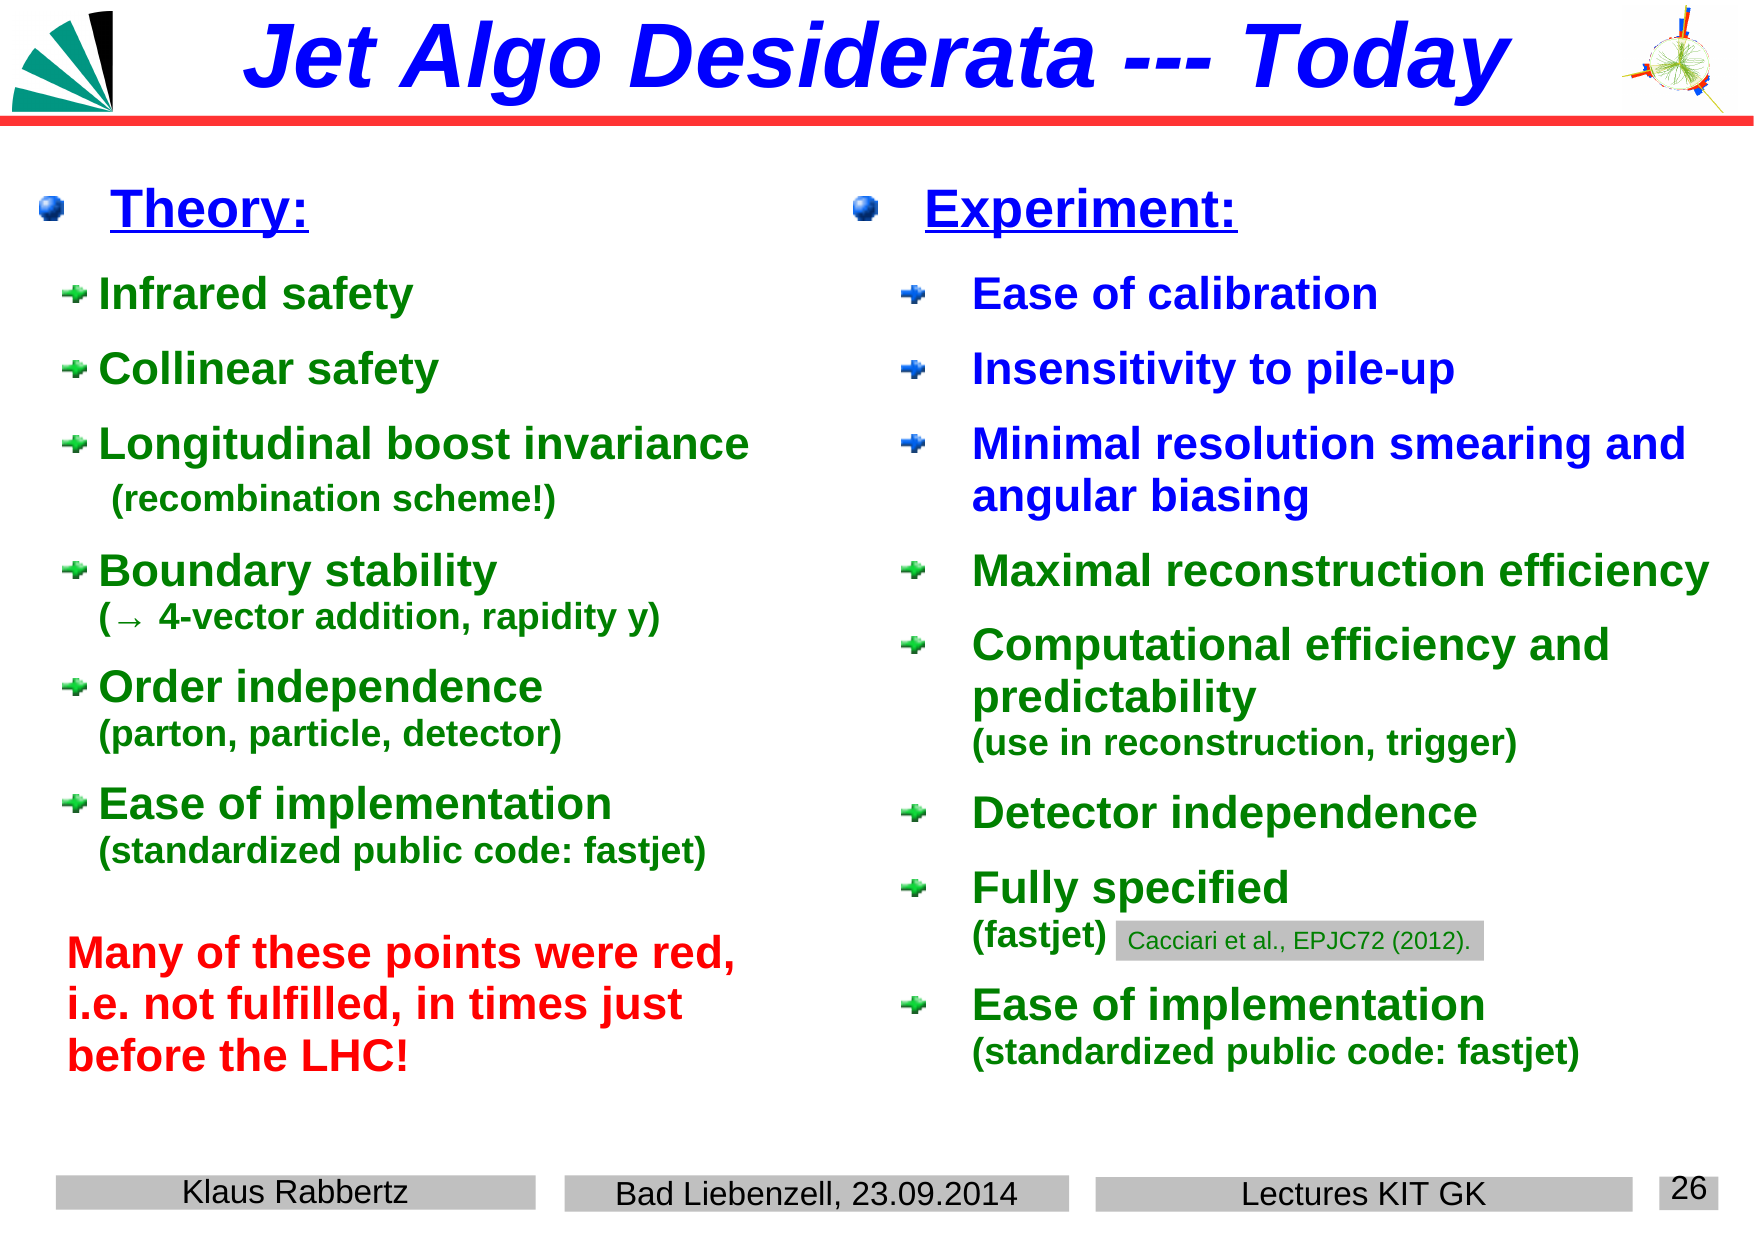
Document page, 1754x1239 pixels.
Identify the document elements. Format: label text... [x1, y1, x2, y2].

title Jet Algo Desiderata --- Today [153, 0, 1600, 113]
list Theory: Infrared safety Collinear safety Longitudinal boost invariance (recombination scheme!) Boundary stability (→ 4-vector addition, rapidity y) Order independence (parton, particle, detector) Ease of implementation (standardized public code: fastjet) [27, 178, 827, 863]
list Experiment: Ease of calibration Insensitivity to pile-up Minimal resolution smearing and angular biasing Maximal reconstruction efficiency Computational efficiency and predictability (use in reconstruction, trigger) Detector independence Fully specified (fastjet) Ease of implementation (standardized public code: fastjet) [841, 178, 1754, 1073]
text_box Cacciari et al., EPJC72 (2012). [1115, 920, 1484, 961]
text_box Many of these points were red, i.e. not fulfilled, in times just before the LHC! [54, 921, 749, 1087]
picture [1622, 5, 1738, 113]
picture [12, 11, 113, 113]
